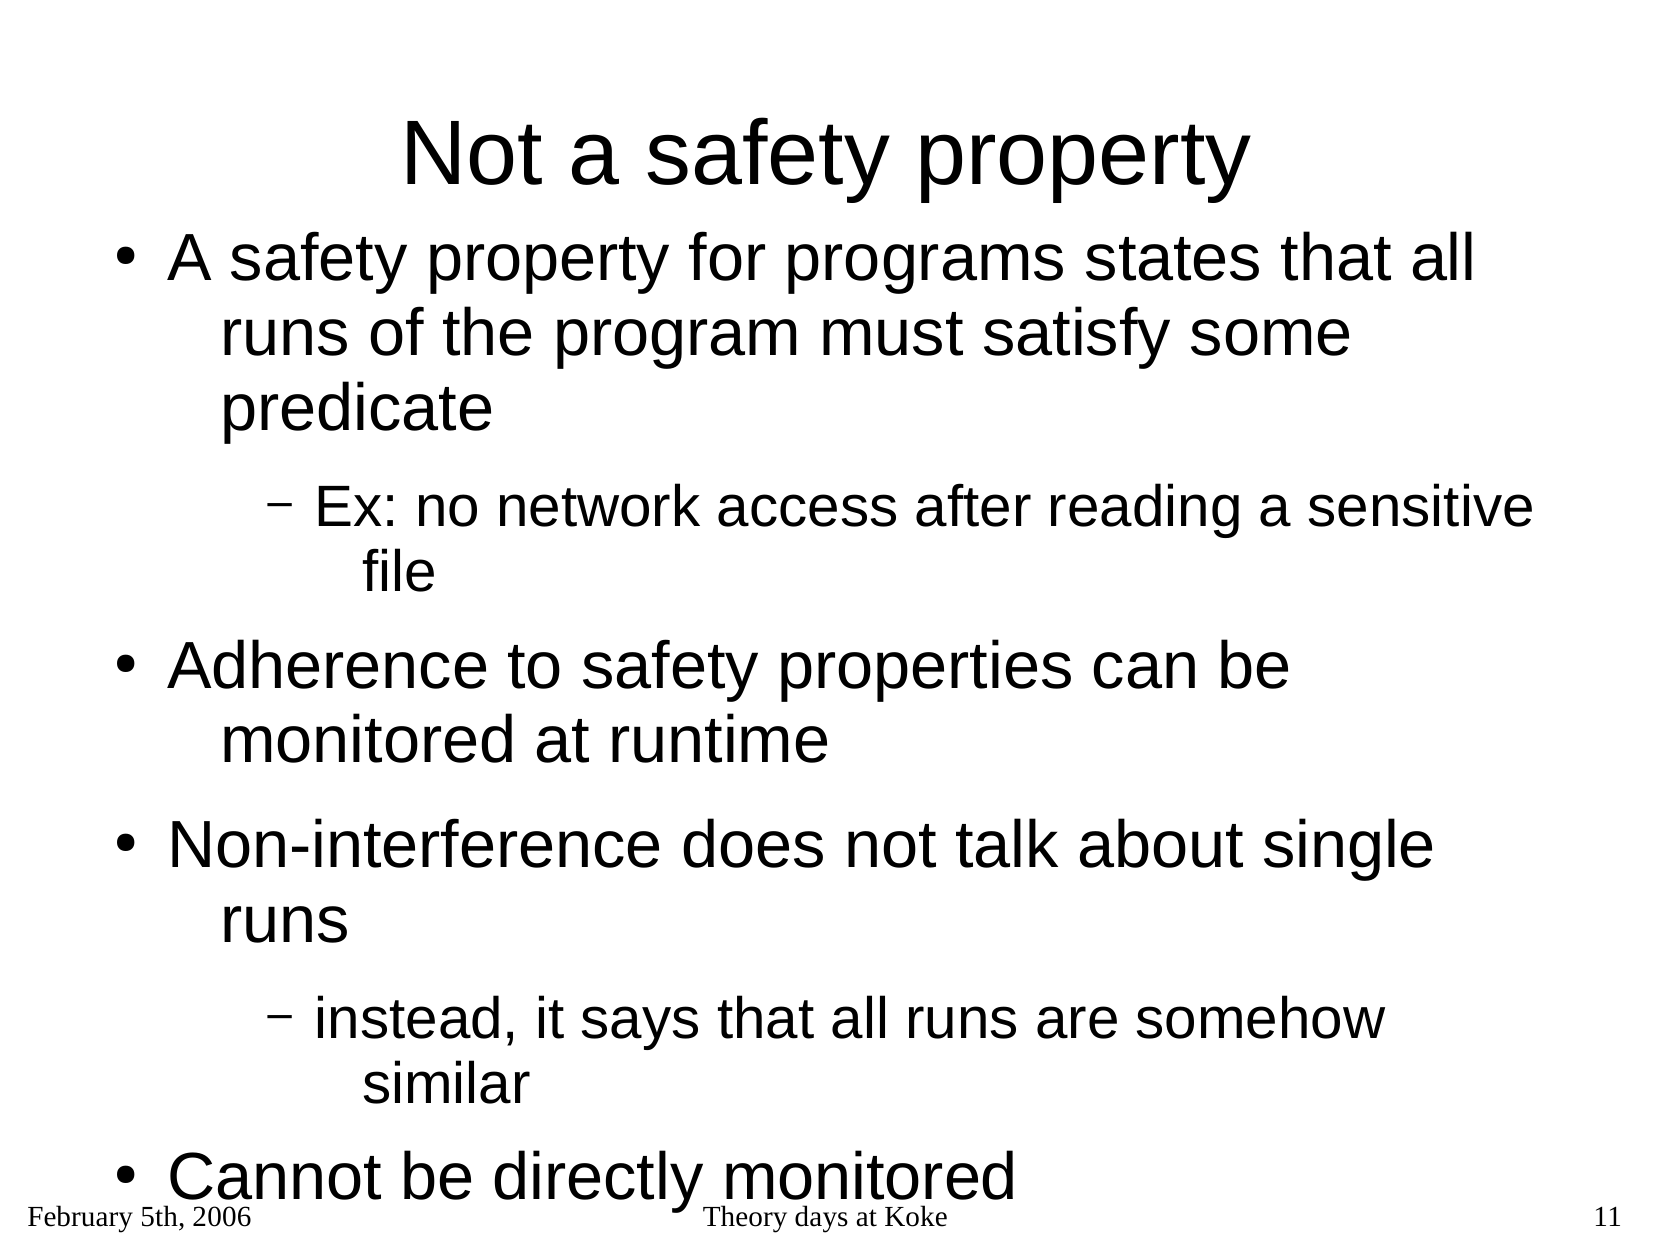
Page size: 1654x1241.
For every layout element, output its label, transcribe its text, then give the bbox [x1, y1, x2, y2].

title Not a safety property [82, 49, 1571, 257]
list A safety property for programs states that all runs of the program must satisfy some predicate Ex: no network access after reading a sensitive file Adherence to safety properties can be monitored at runtime Non-interference does not talk about single runs instead, it says that all runs are somehow similar Cannot be directly monitored although there exist stronger safety properties [78, 220, 1567, 1179]
